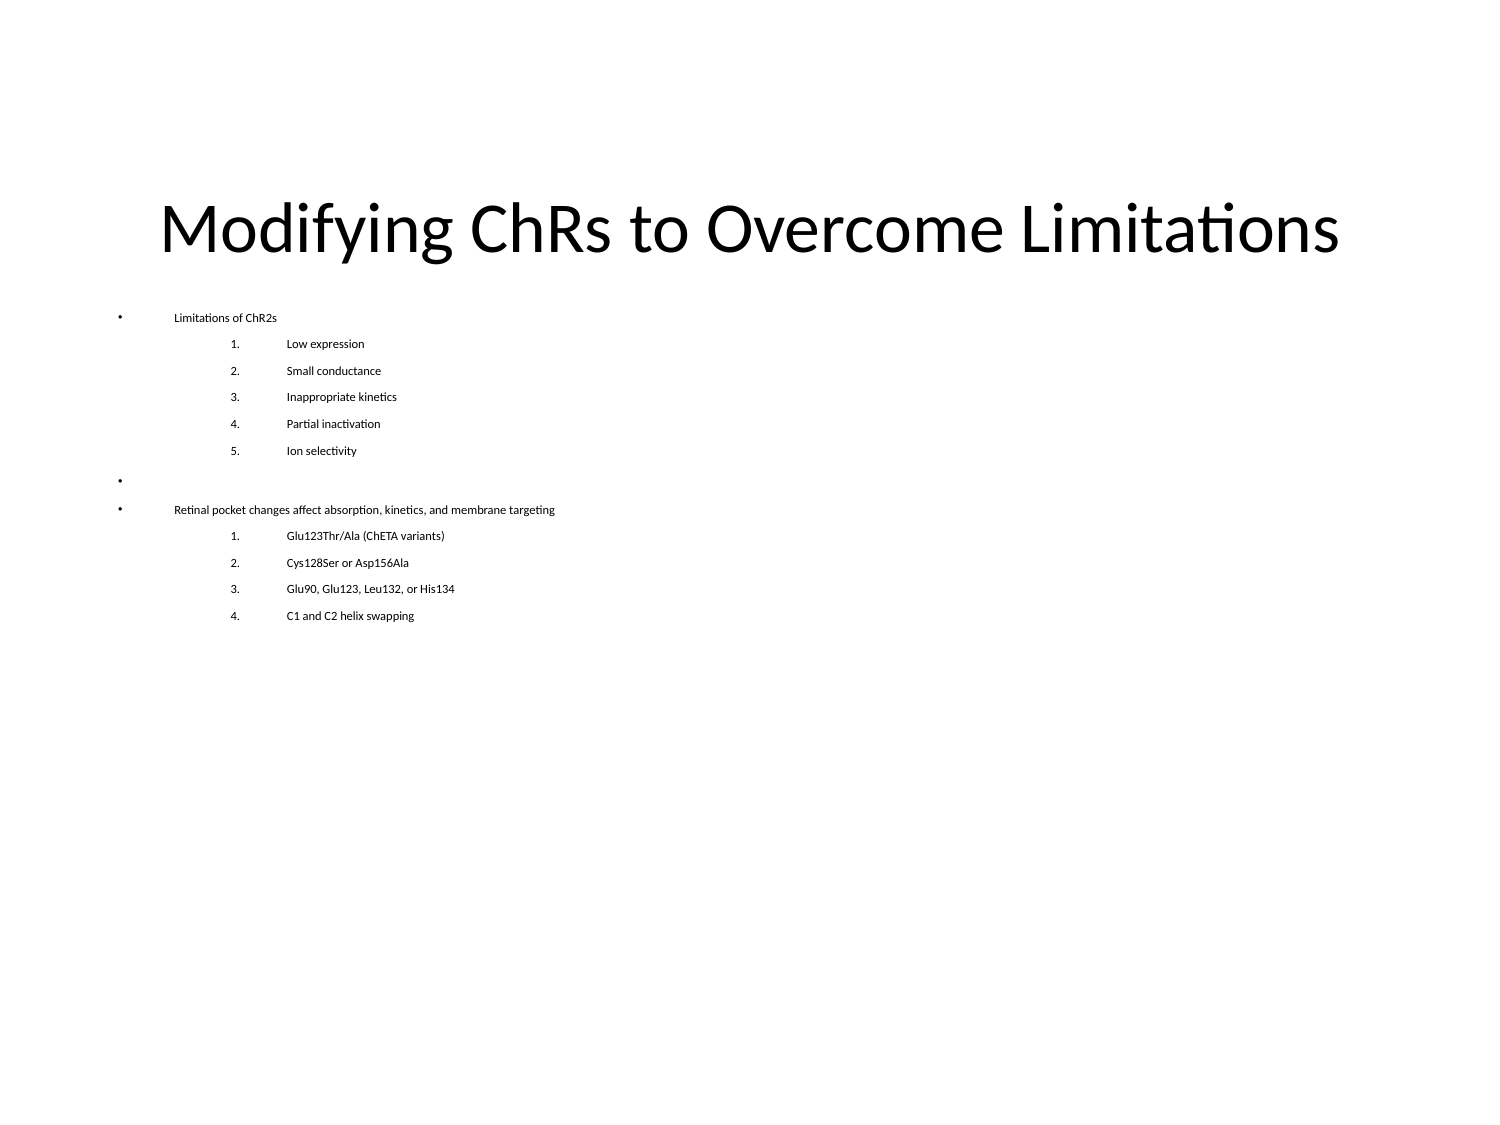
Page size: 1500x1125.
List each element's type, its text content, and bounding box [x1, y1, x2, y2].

list Limitations of ChR2s Low expression Small conductance Inappropriate kinetics Partial inactivation Ion selectivity Retinal pocket changes affect absorption, kinetics, and membrane targeting Glu123Thr/Ala (ChETA variants) Cys128Ser or Asp156Ala Glu90, Glu123, Leu132, or His134 C1 and C2 helix swapping [103, 305, 1397, 923]
title Modifying ChRs to Overcome Limitations [103, 141, 1397, 305]
